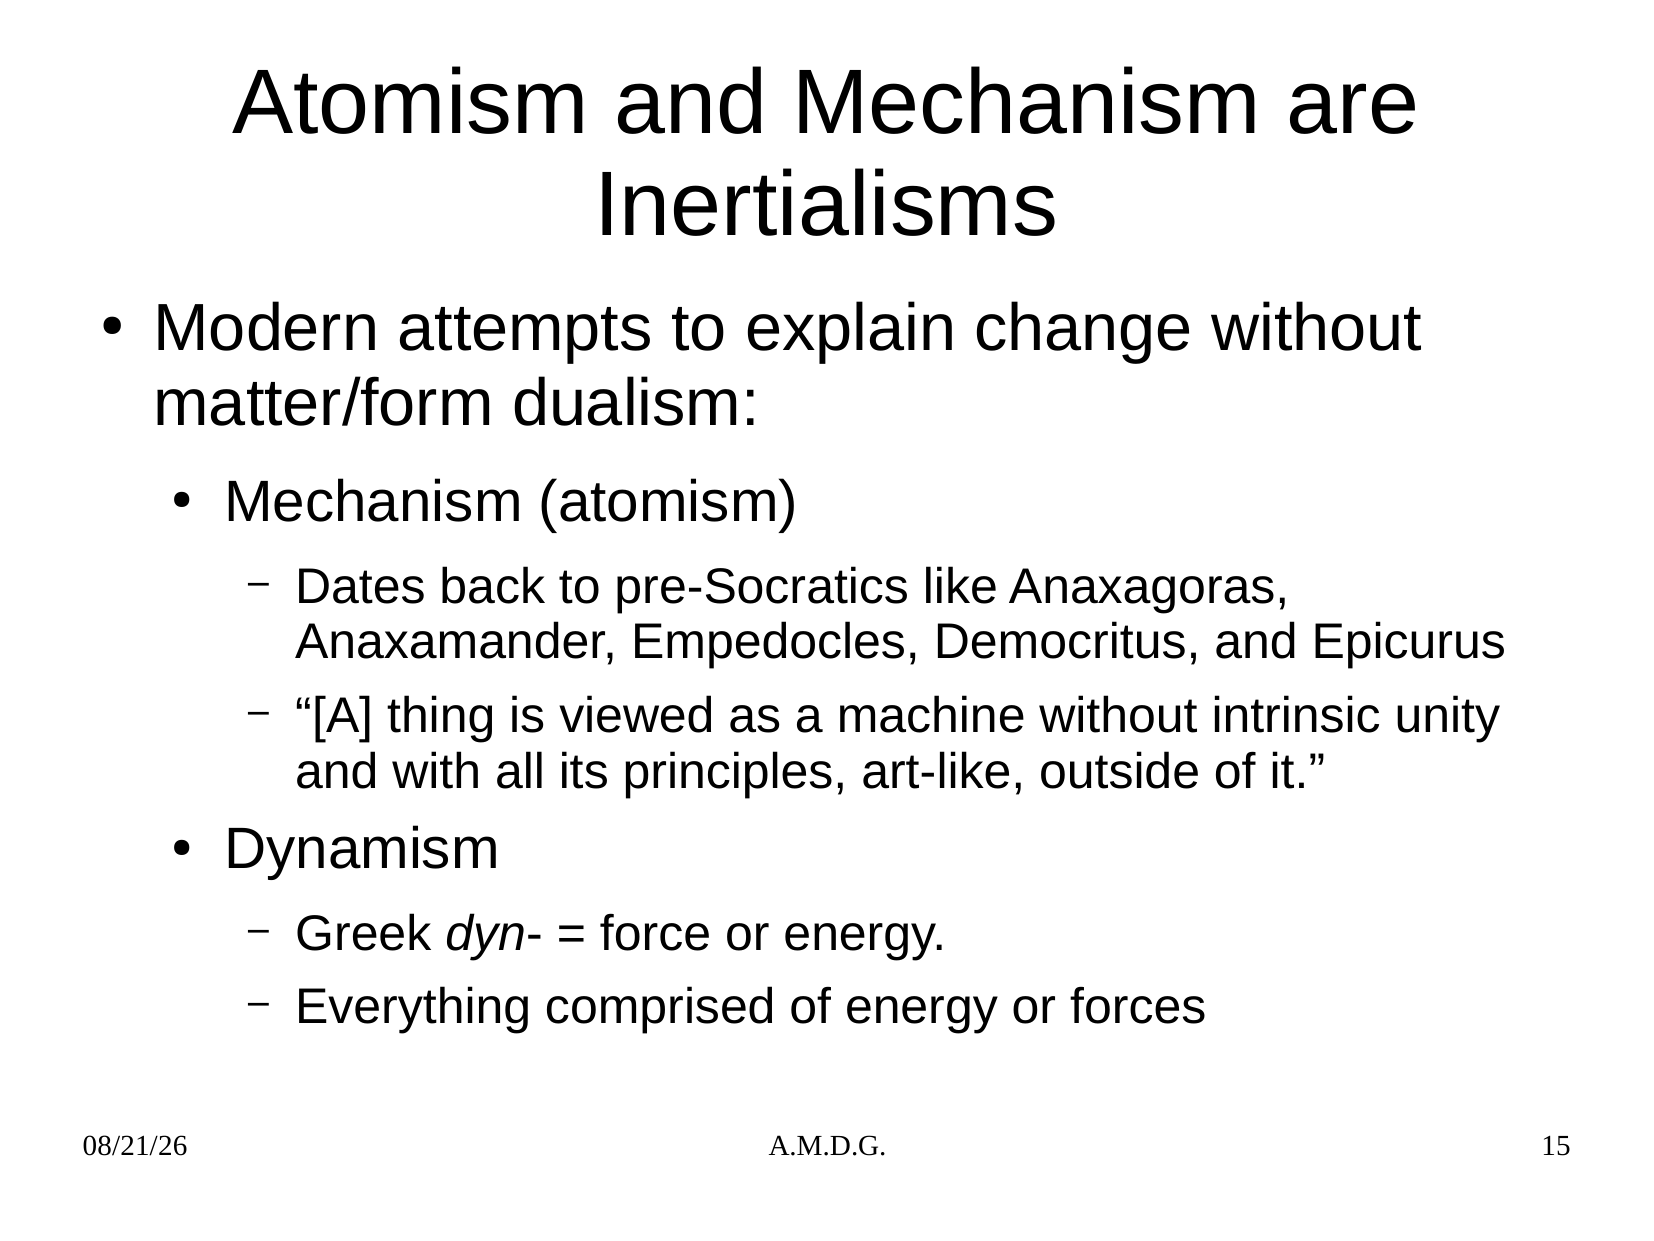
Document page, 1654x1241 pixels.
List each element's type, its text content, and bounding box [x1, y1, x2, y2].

list Modern attempts to explain change without matter/form dualism: Mechanism (atomism) Dates back to pre-Socratics like Anaxagoras, Anaxamander, Empedocles, Democritus, and Epicurus “[A] thing is viewed as a machine without intrinsic unity and with all its principles, art-like, outside of it.” Dynamism Greek dyn- = force or energy. Everything comprised of energy or forces [82, 290, 1571, 1109]
title Atomism and Mechanism are Inertialisms [82, 49, 1571, 257]
